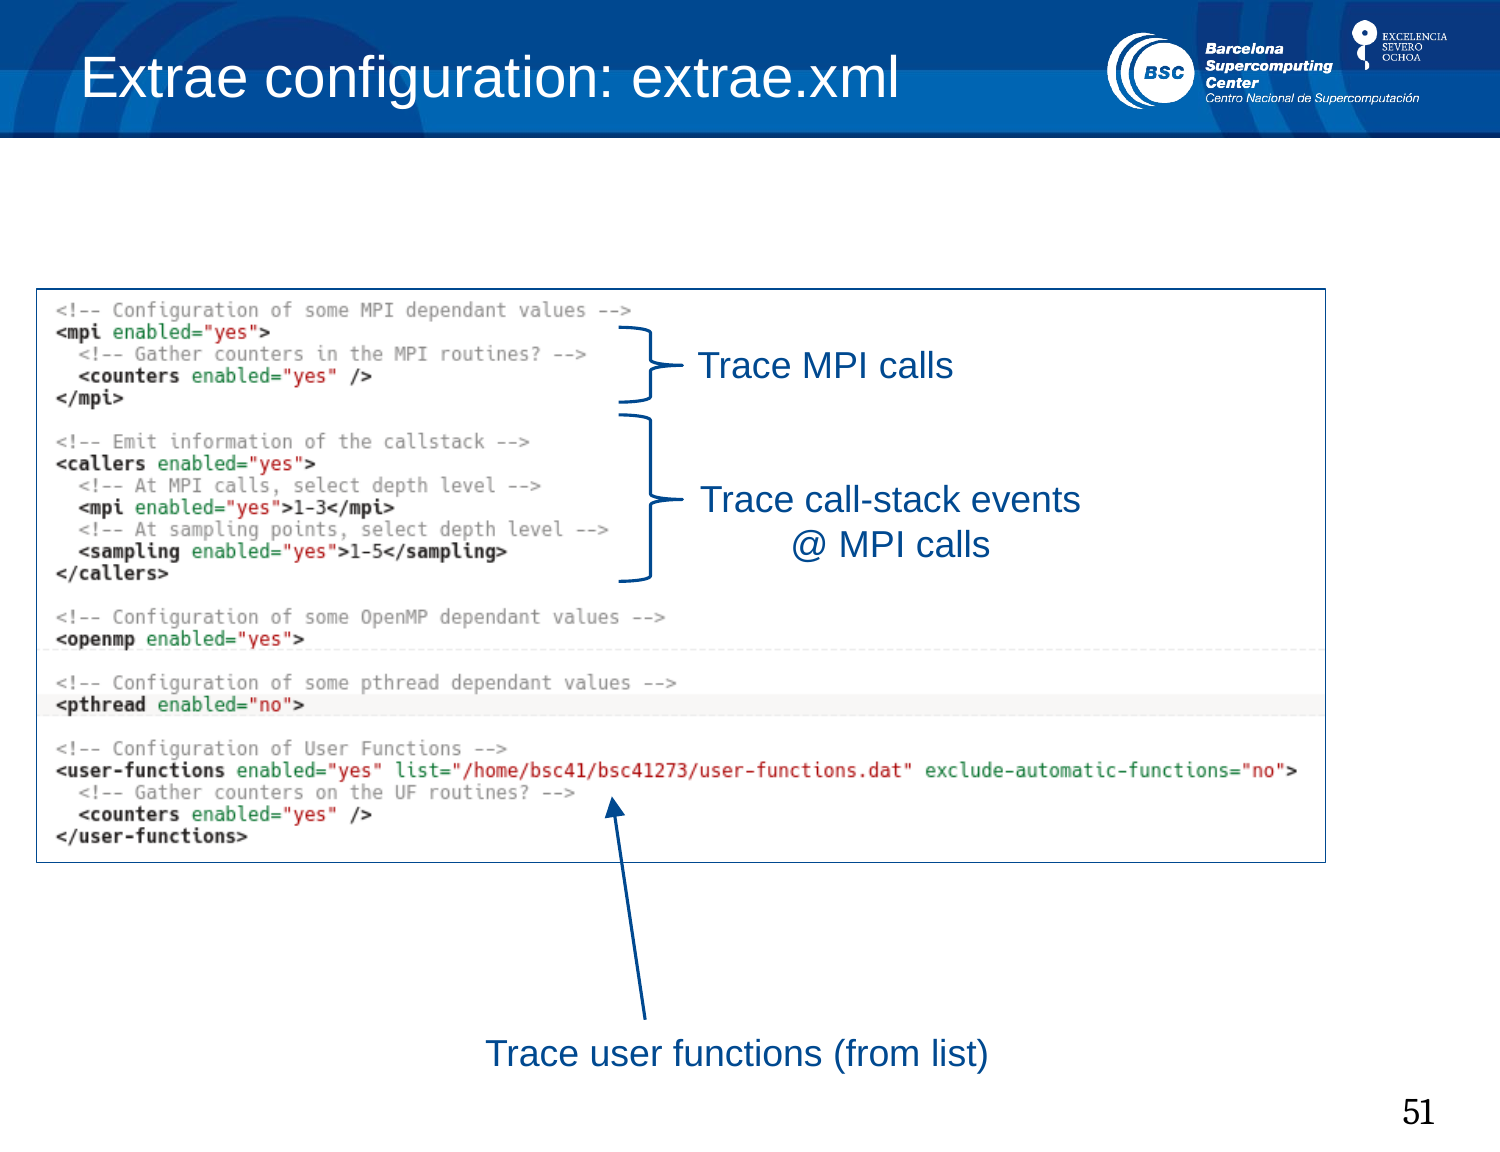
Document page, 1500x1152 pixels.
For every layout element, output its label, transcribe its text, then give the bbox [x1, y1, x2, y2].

picture [37, 289, 1325, 862]
text_box Trace call-stack events @ MPI calls [669, 467, 1112, 529]
text_box Trace user functions (from list) [469, 1021, 1085, 1084]
text_box Trace MPI calls [682, 333, 1085, 396]
title Extrae configuration: extrae.xml [65, 23, 1081, 138]
picture [0, 0, 1500, 138]
